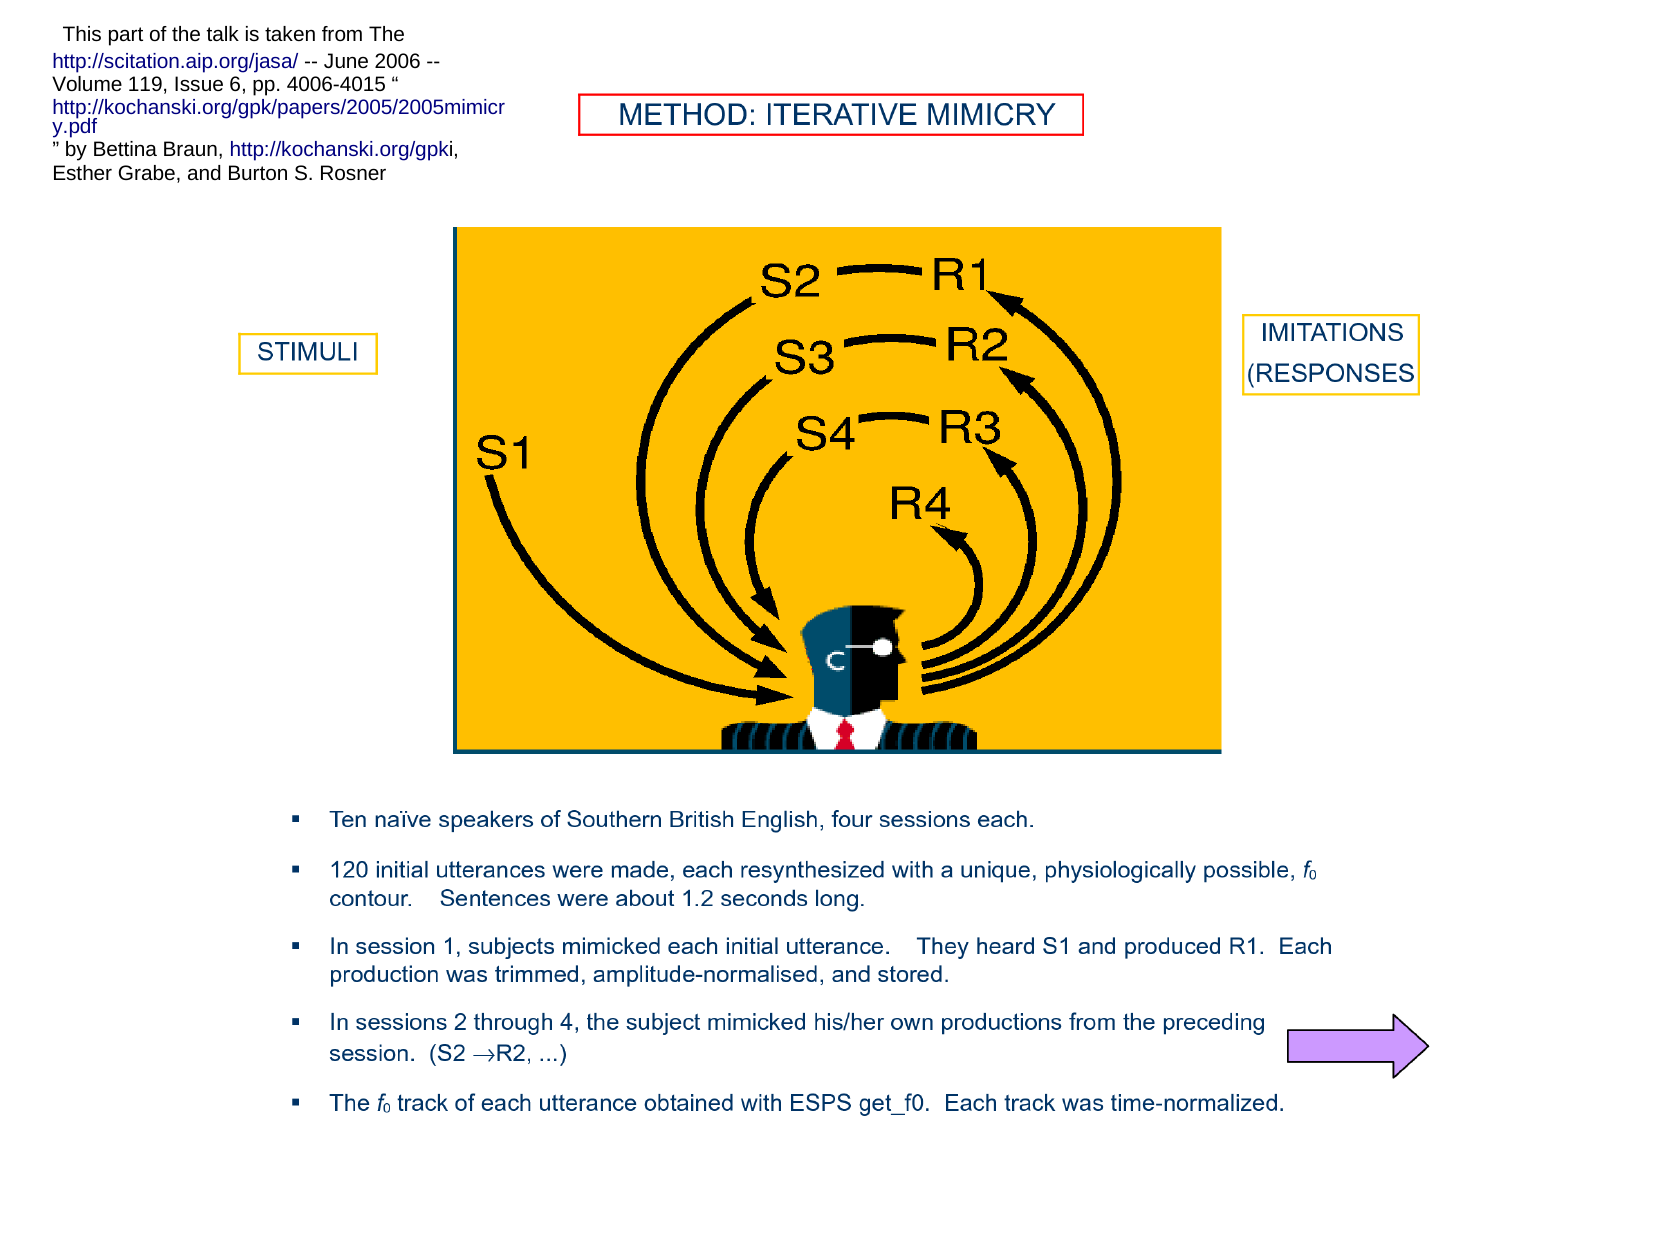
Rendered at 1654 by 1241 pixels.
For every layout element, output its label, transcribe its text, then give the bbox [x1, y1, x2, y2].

text_box This part of the talk is taken from The http://scitation.aip.org/jasa/ -- June 2006 -- Volume 119, Issue 6, pp. 4006-4015 “http://kochanski.org/gpk/papers/2005/2005mimicry.pdf” by Bettina Braun, http://kochanski.org/gpki, Esther Grabe, and Burton S. Rosner [37, 0, 526, 197]
picture [187, 0, 1463, 1241]
